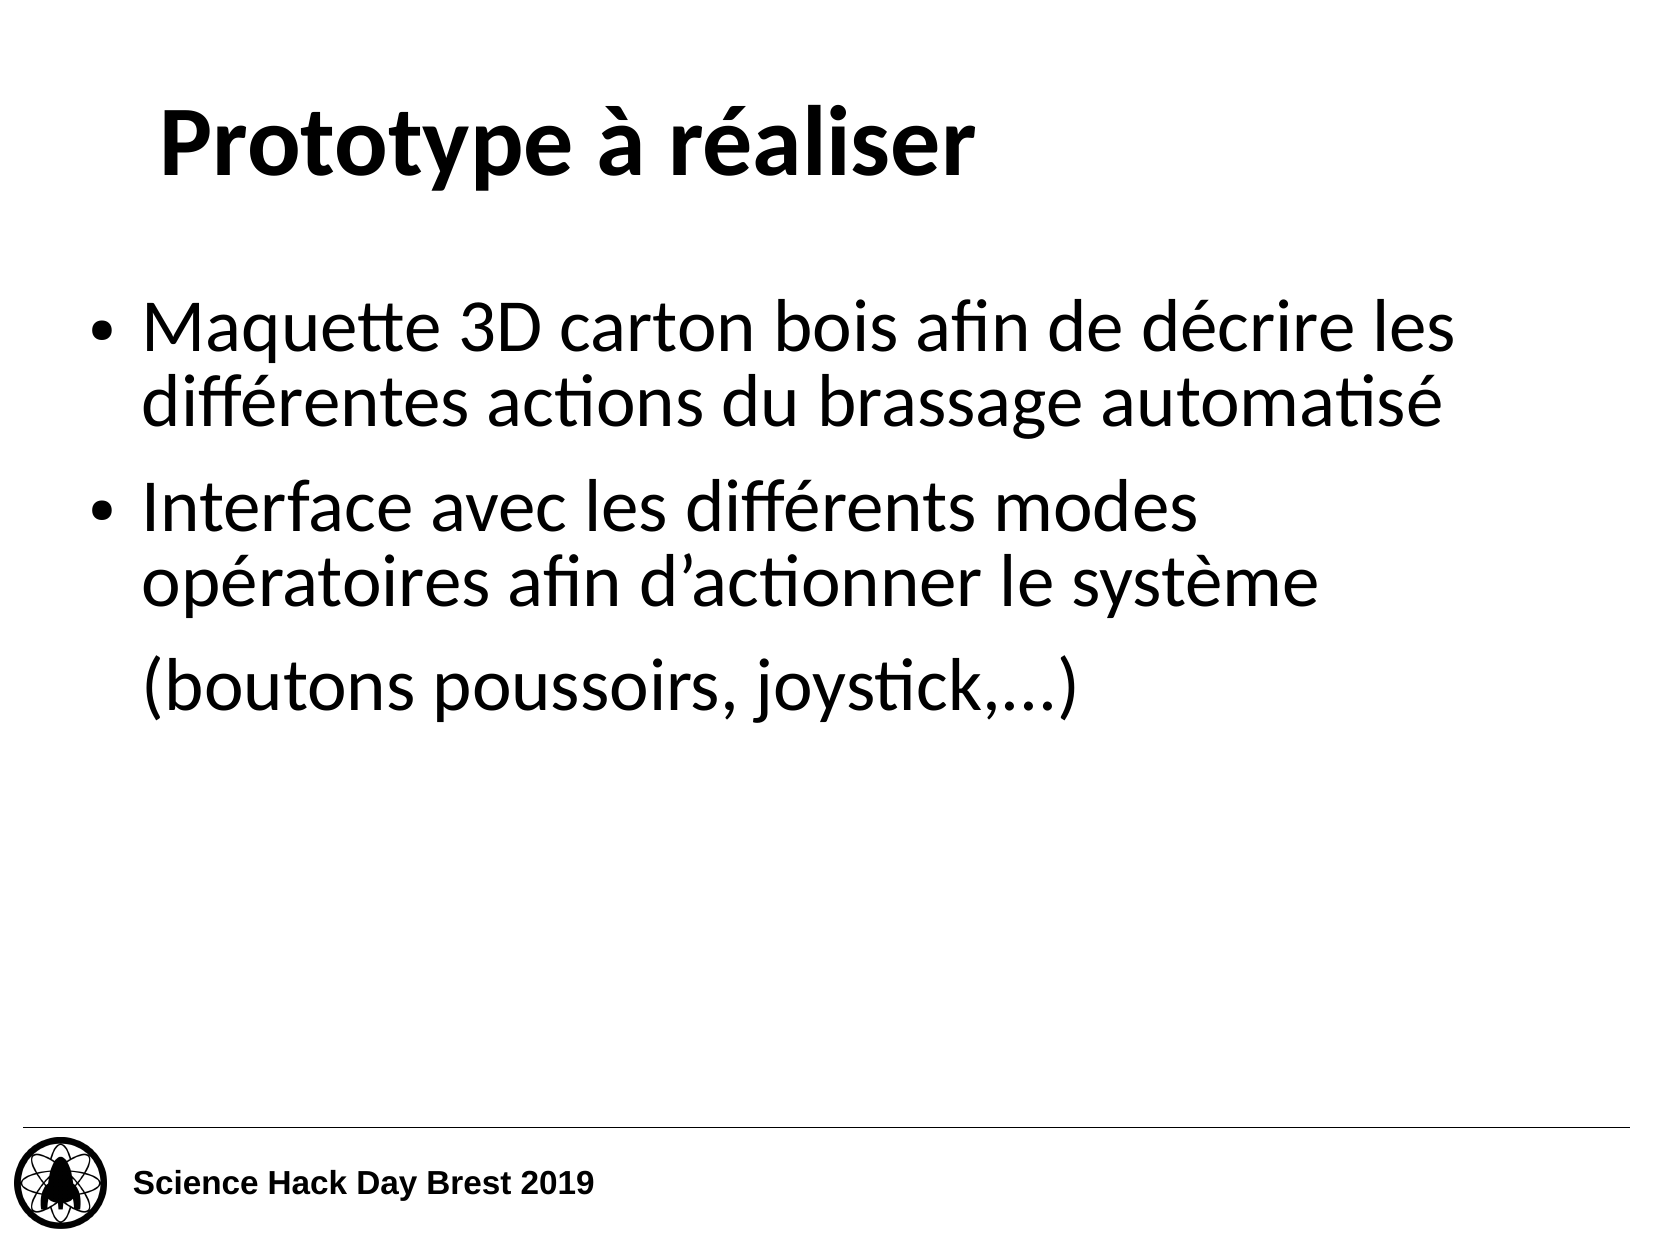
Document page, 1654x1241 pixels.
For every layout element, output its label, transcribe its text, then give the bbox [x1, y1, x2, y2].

list Maquette 3D carton bois afin de décrire les différentes actions du brassage automatisé Interface avec les différents modes opératoires afin d’actionner le système (boutons poussoirs, joystick,...) [70, 295, 1560, 1114]
picture [14, 1137, 107, 1230]
title Prototype à réaliser [11, 47, 1347, 255]
text_box Science Hack Day Brest 2019 [118, 1157, 1040, 1210]
